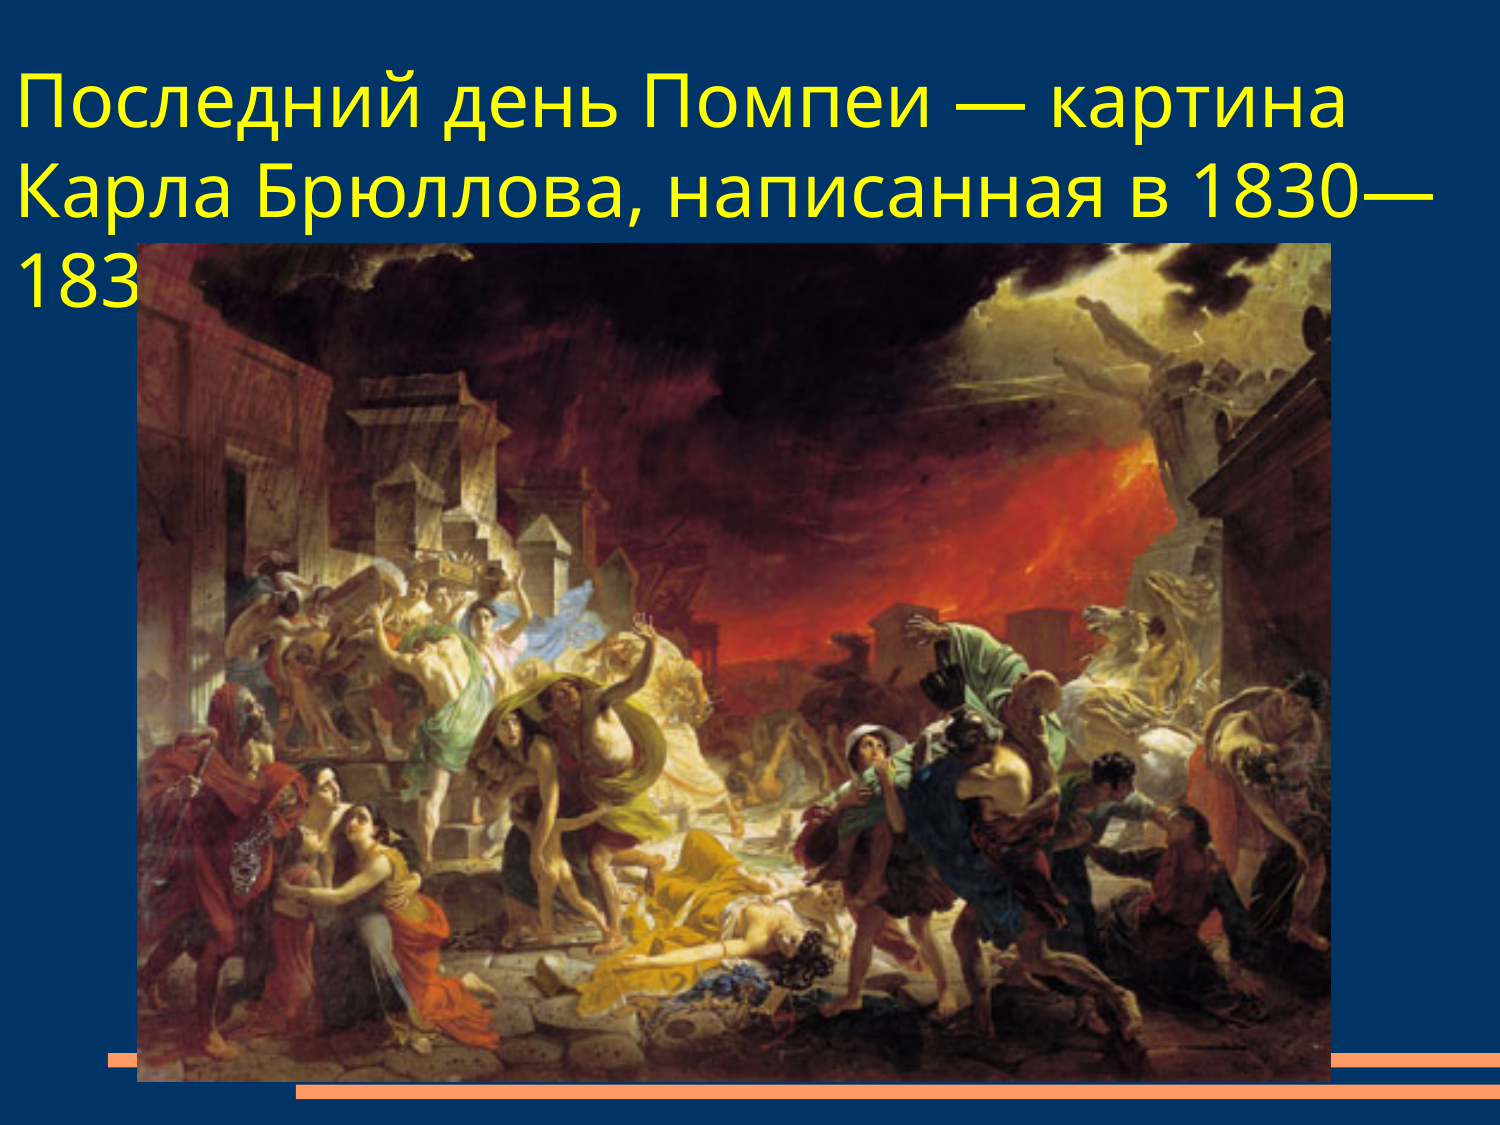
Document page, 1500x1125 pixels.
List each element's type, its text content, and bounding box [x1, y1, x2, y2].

title Последний день Помпеи — картина Карла Брюллова, написанная в 1830—1833 годах. [0, 45, 1475, 233]
picture [137, 243, 1331, 1082]
